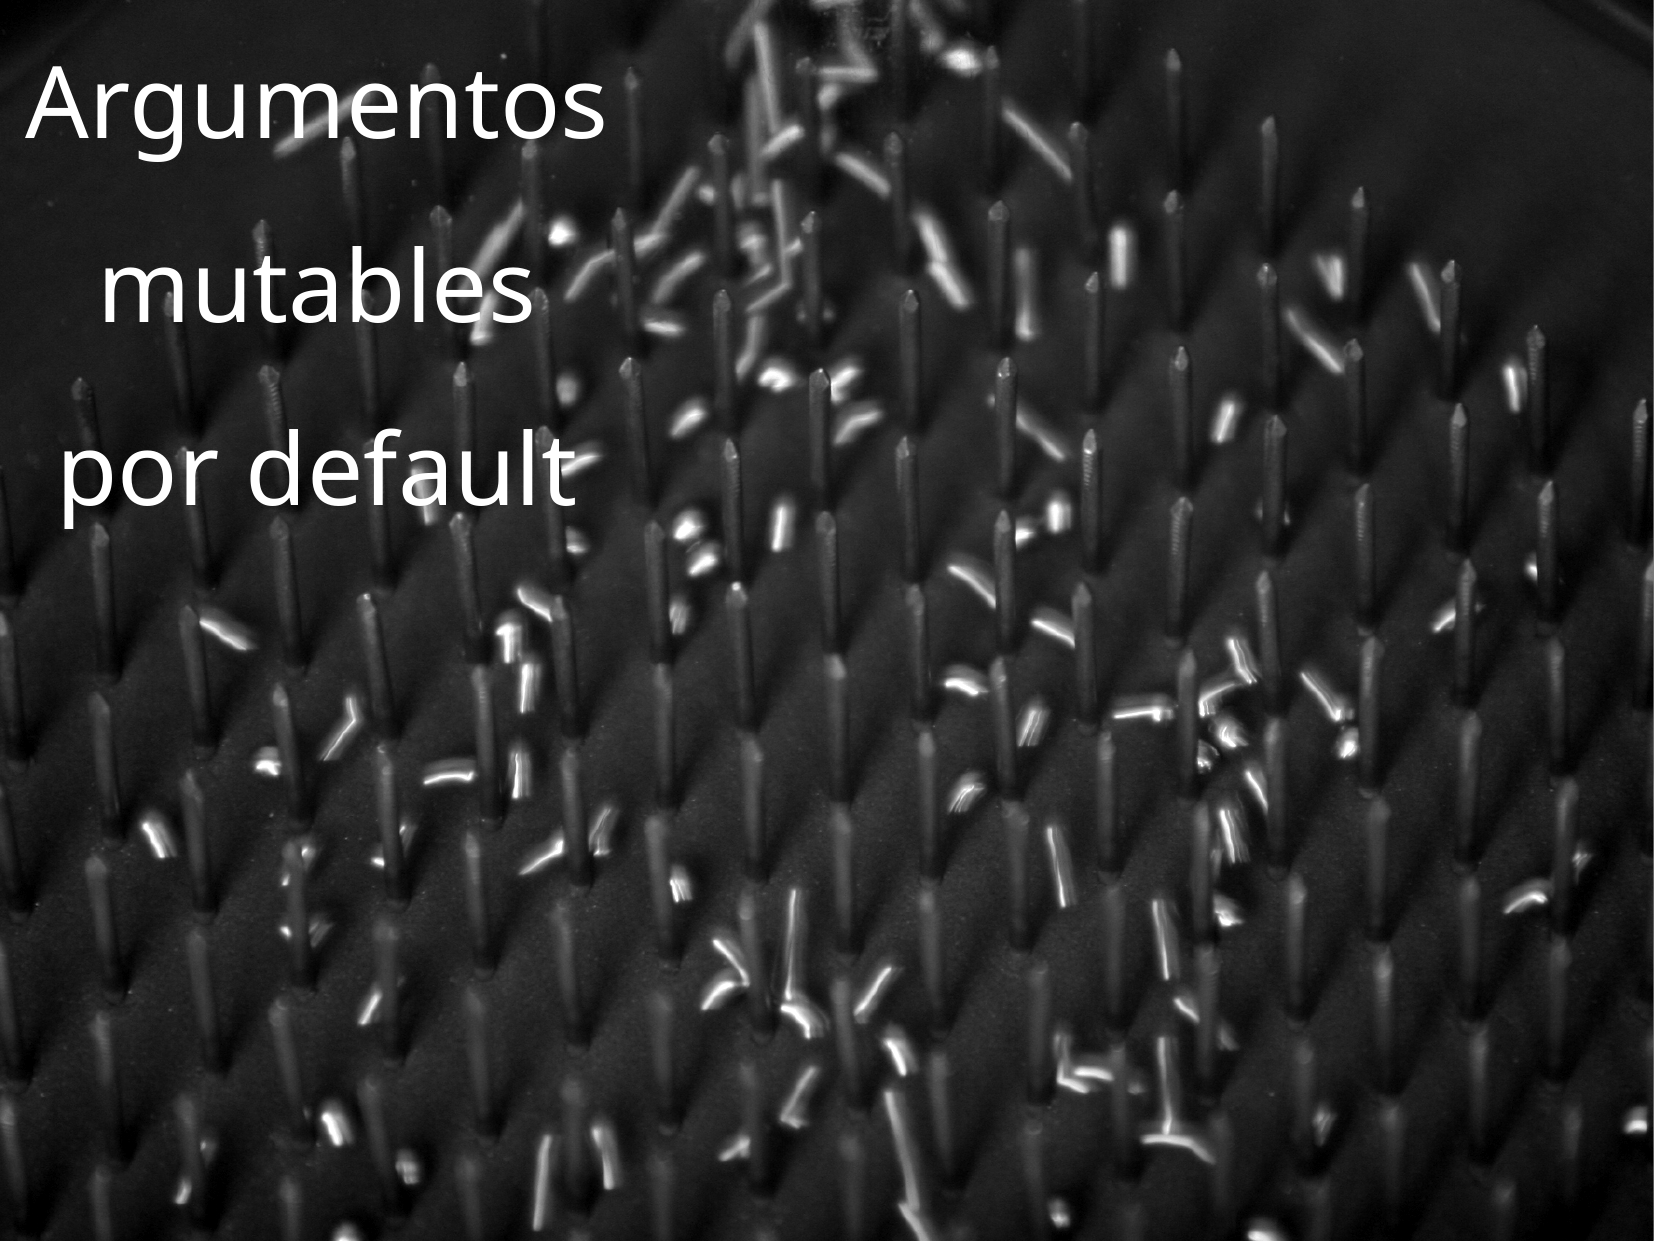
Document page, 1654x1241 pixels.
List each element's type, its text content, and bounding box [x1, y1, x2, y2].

picture [0, 0, 1654, 1241]
text_box Argumentos mutables por default [10, 24, 602, 471]
